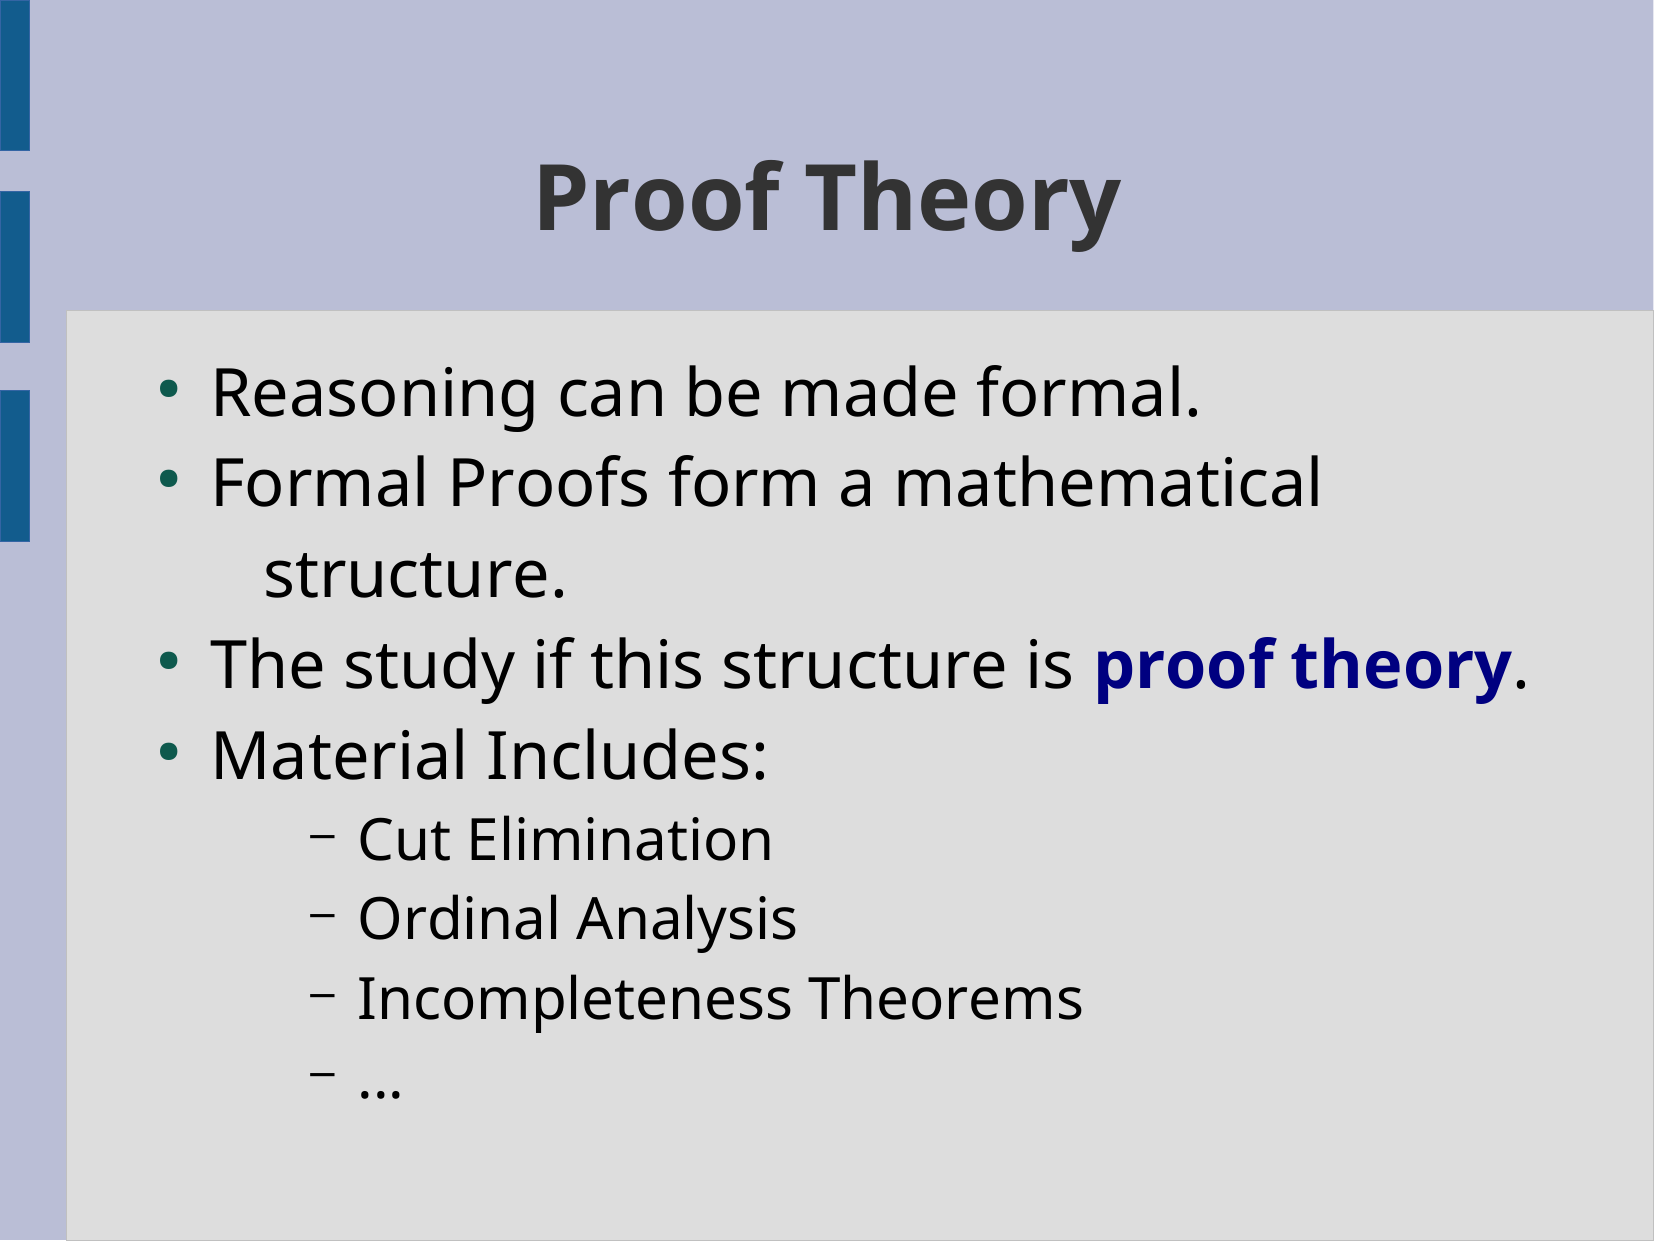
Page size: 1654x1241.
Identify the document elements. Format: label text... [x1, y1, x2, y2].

list Reasoning can be made formal. Formal Proofs form a mathematical structure. The study if this structure is proof theory. Material Includes: Cut Elimination Ordinal Analysis Incompleteness Theorems ... [121, 344, 1534, 1147]
title Proof Theory [121, 91, 1534, 299]
